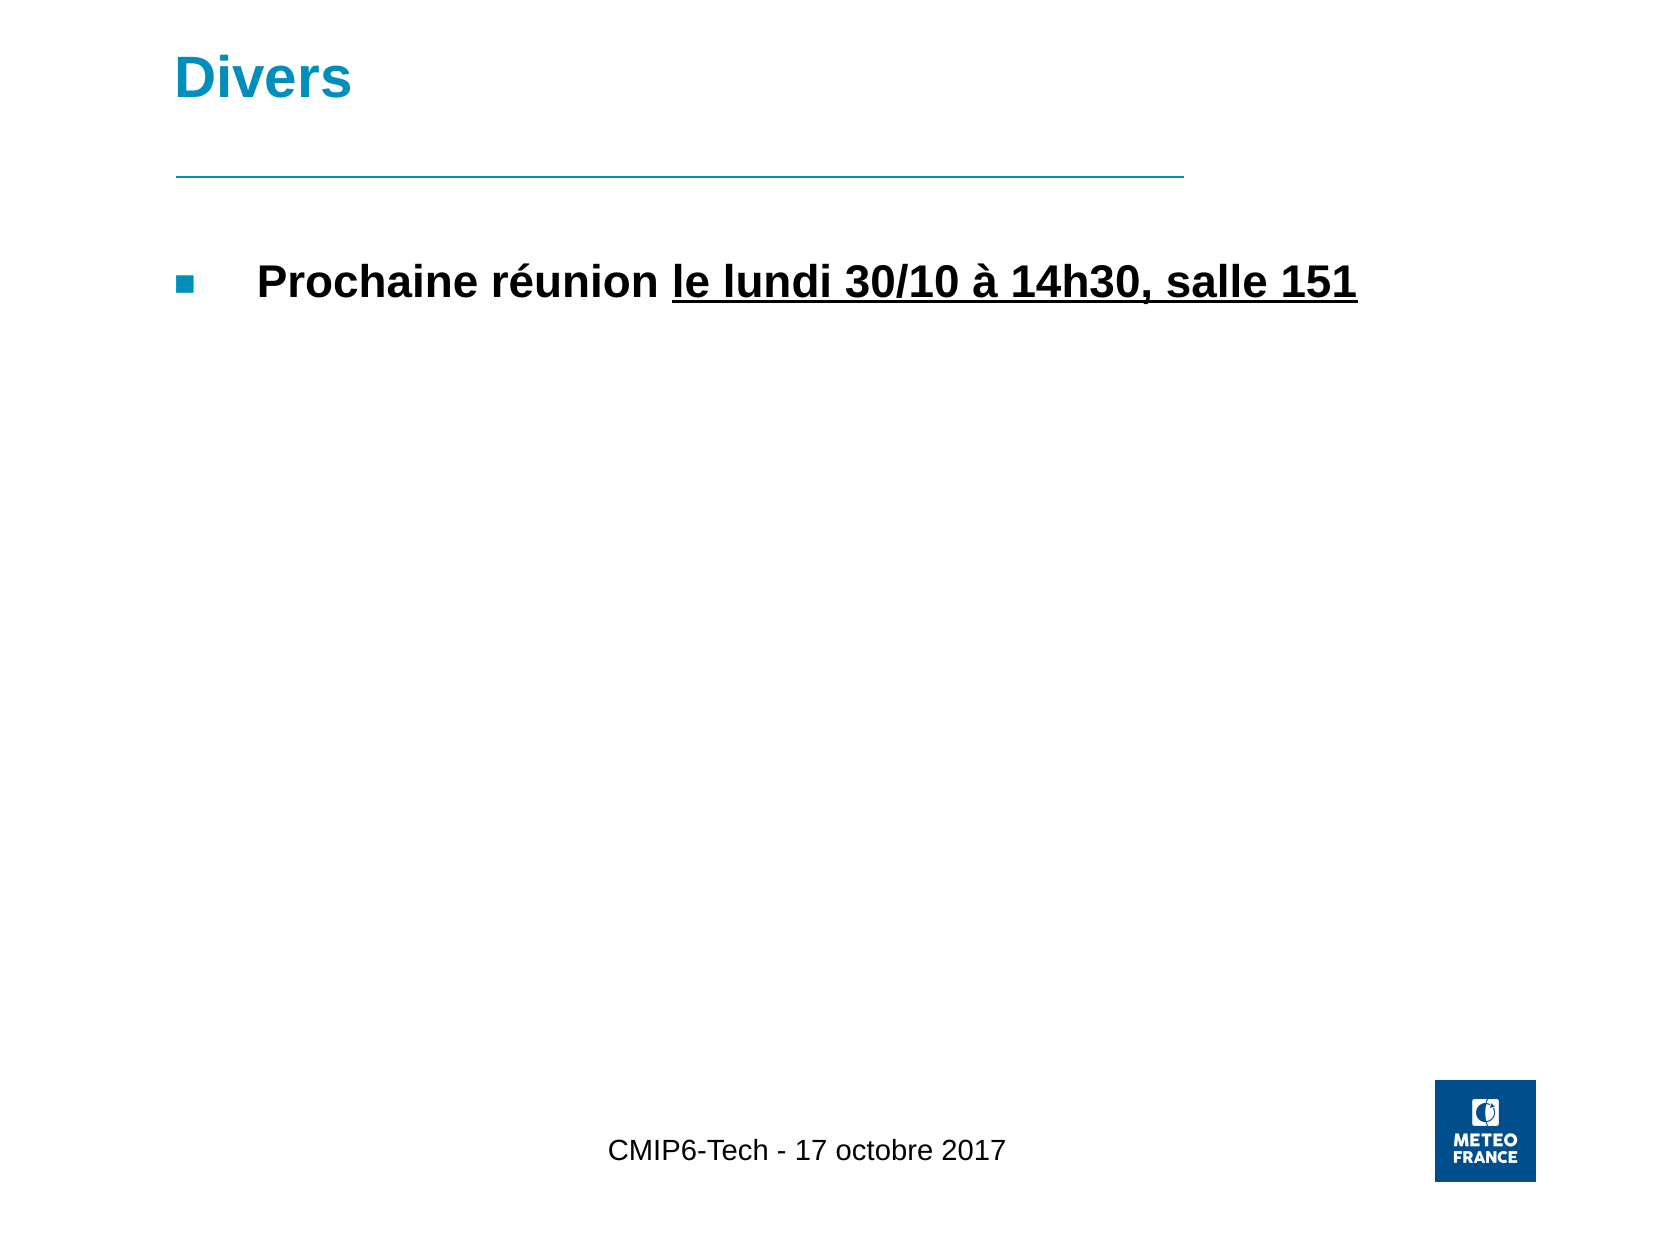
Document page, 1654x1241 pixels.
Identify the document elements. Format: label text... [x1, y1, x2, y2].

list Prochaine réunion le lundi 30/10 à 14h30, salle 151 [156, 256, 1571, 1134]
picture [1435, 1134, 1536, 1182]
title Divers [174, 0, 1654, 156]
